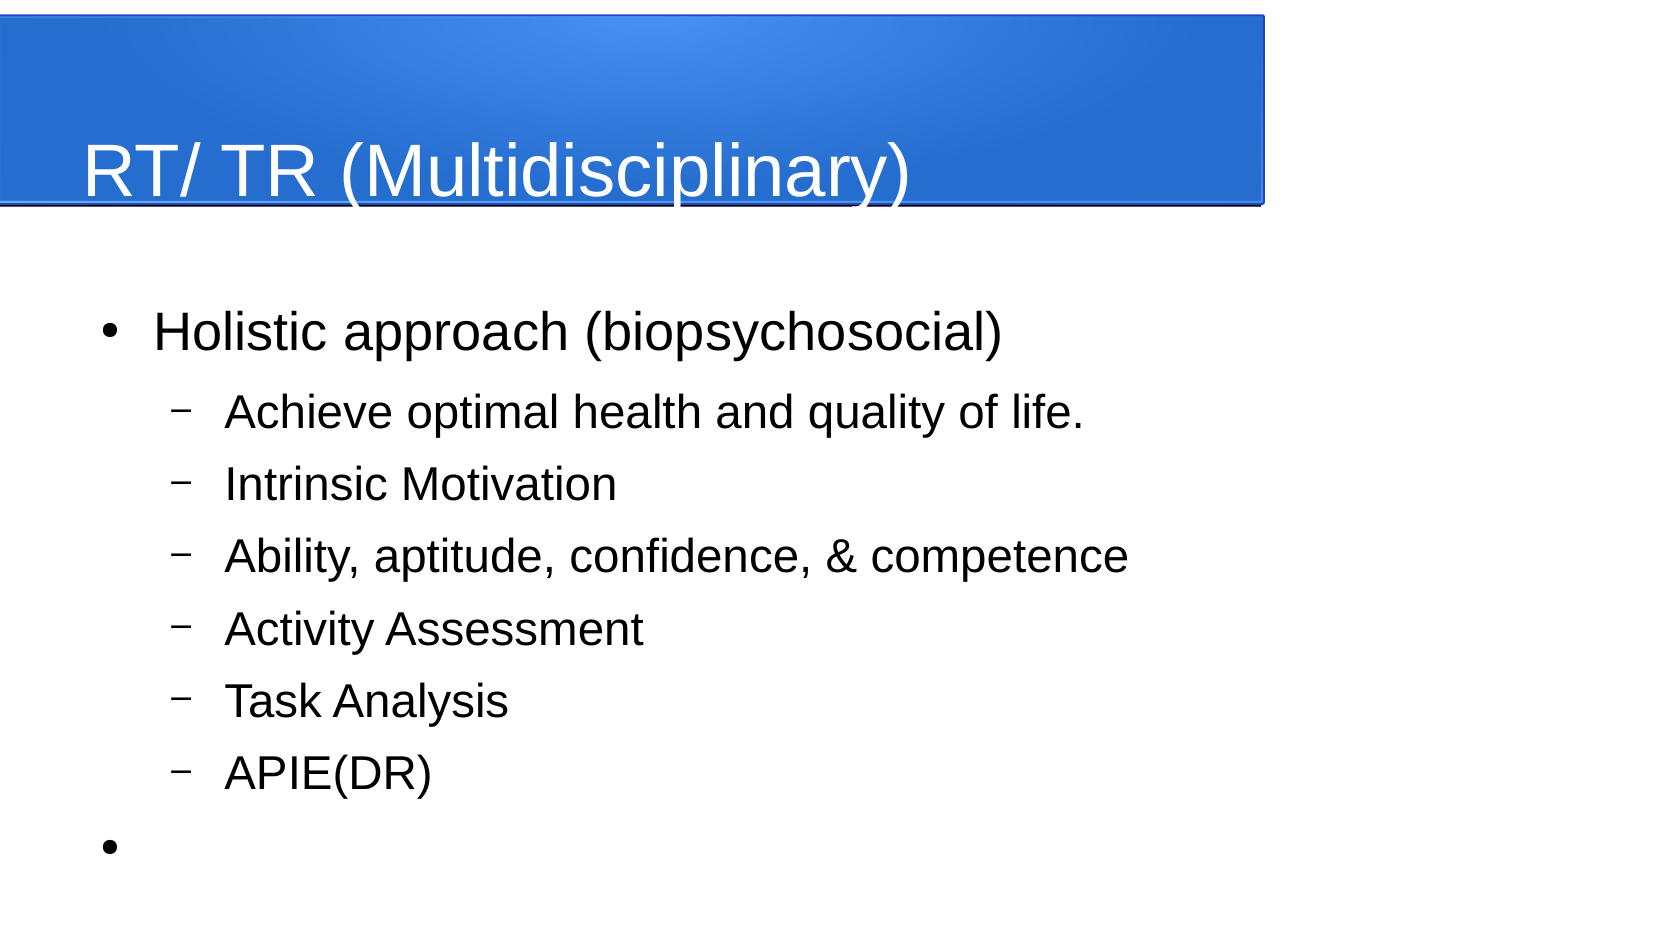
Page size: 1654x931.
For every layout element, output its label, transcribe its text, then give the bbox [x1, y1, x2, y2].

list Holistic approach (biopsychosocial) Achieve optimal health and quality of life. Intrinsic Motivation Ability, aptitude, confidence, & competence Activity Assessment Task Analysis APIE(DR) [82, 301, 1571, 880]
title RT/ TR (Multidisciplinary) [82, 67, 1571, 273]
